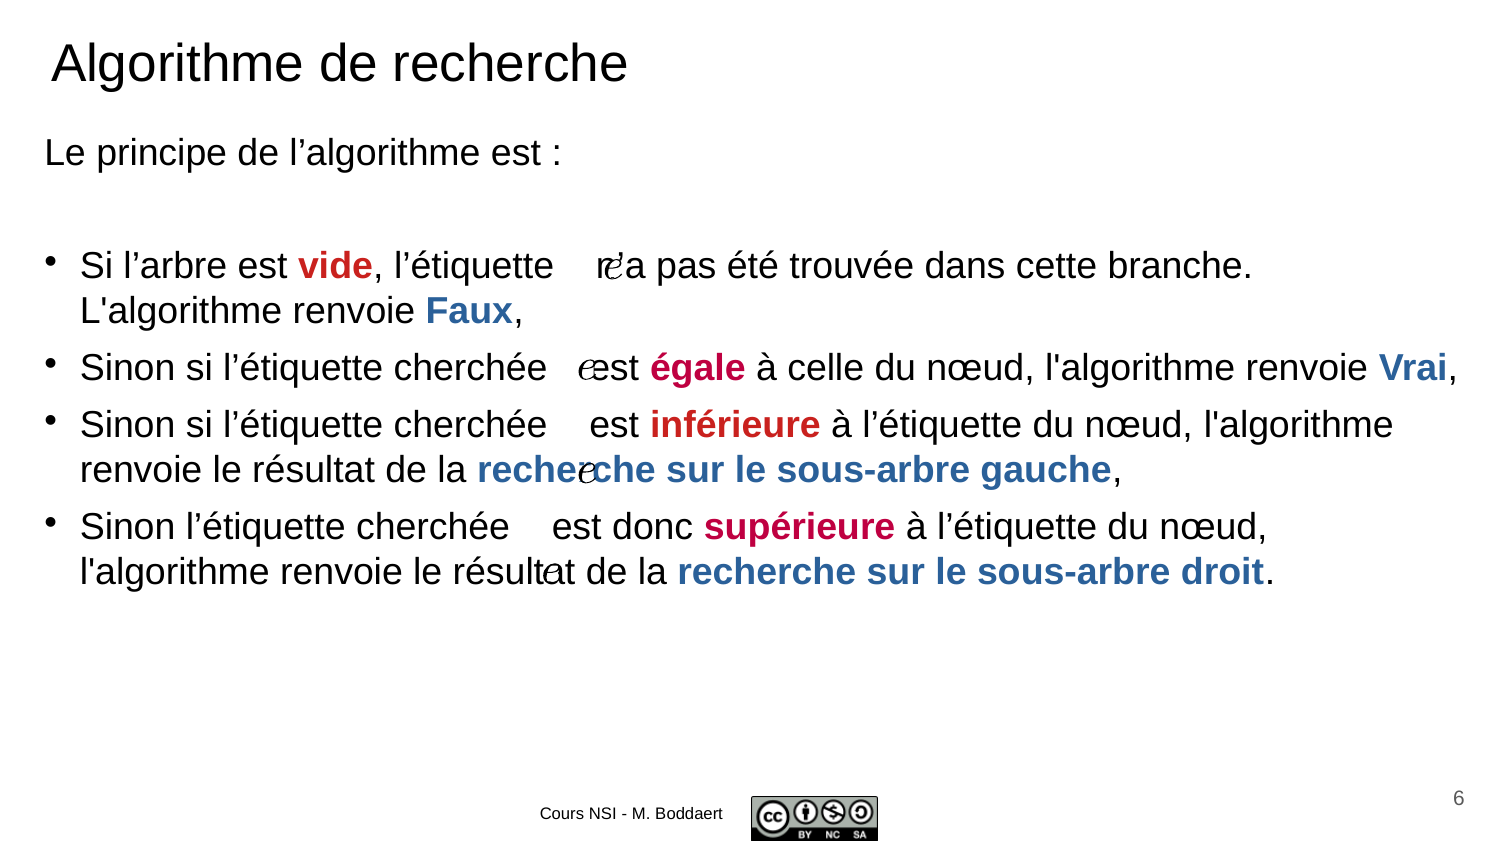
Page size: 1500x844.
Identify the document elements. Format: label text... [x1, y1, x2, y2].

text_box [604, 259, 623, 280]
text_box [578, 462, 596, 484]
picture [751, 796, 878, 841]
text_box [543, 563, 561, 584]
slide_number <numéro> [1389, 764, 1480, 830]
text_box [578, 359, 596, 380]
text_box Le principe de l’algorithme est : Si l’arbre est vide, l’étiquette n’a pas été trouvée dans cette branche. L'algorithme renvoie Faux, Sinon si l’étiquette cherchée est égale à celle du nœud, l'algorithme renvoie Vrai, Sinon si l’étiquette cherchée est inférieure à l’étiquette du nœud, l'algorithme renvoie le résultat de la recherche sur le sous-arbre gauche, Sinon l’étiquette cherchée est donc supérieure à l’étiquette du nœud, l'algorithme renvoie le résultat de la recherche sur le sous-arbre droit. [29, 120, 1477, 650]
title Algorithme de recherche [51, 13, 1449, 108]
